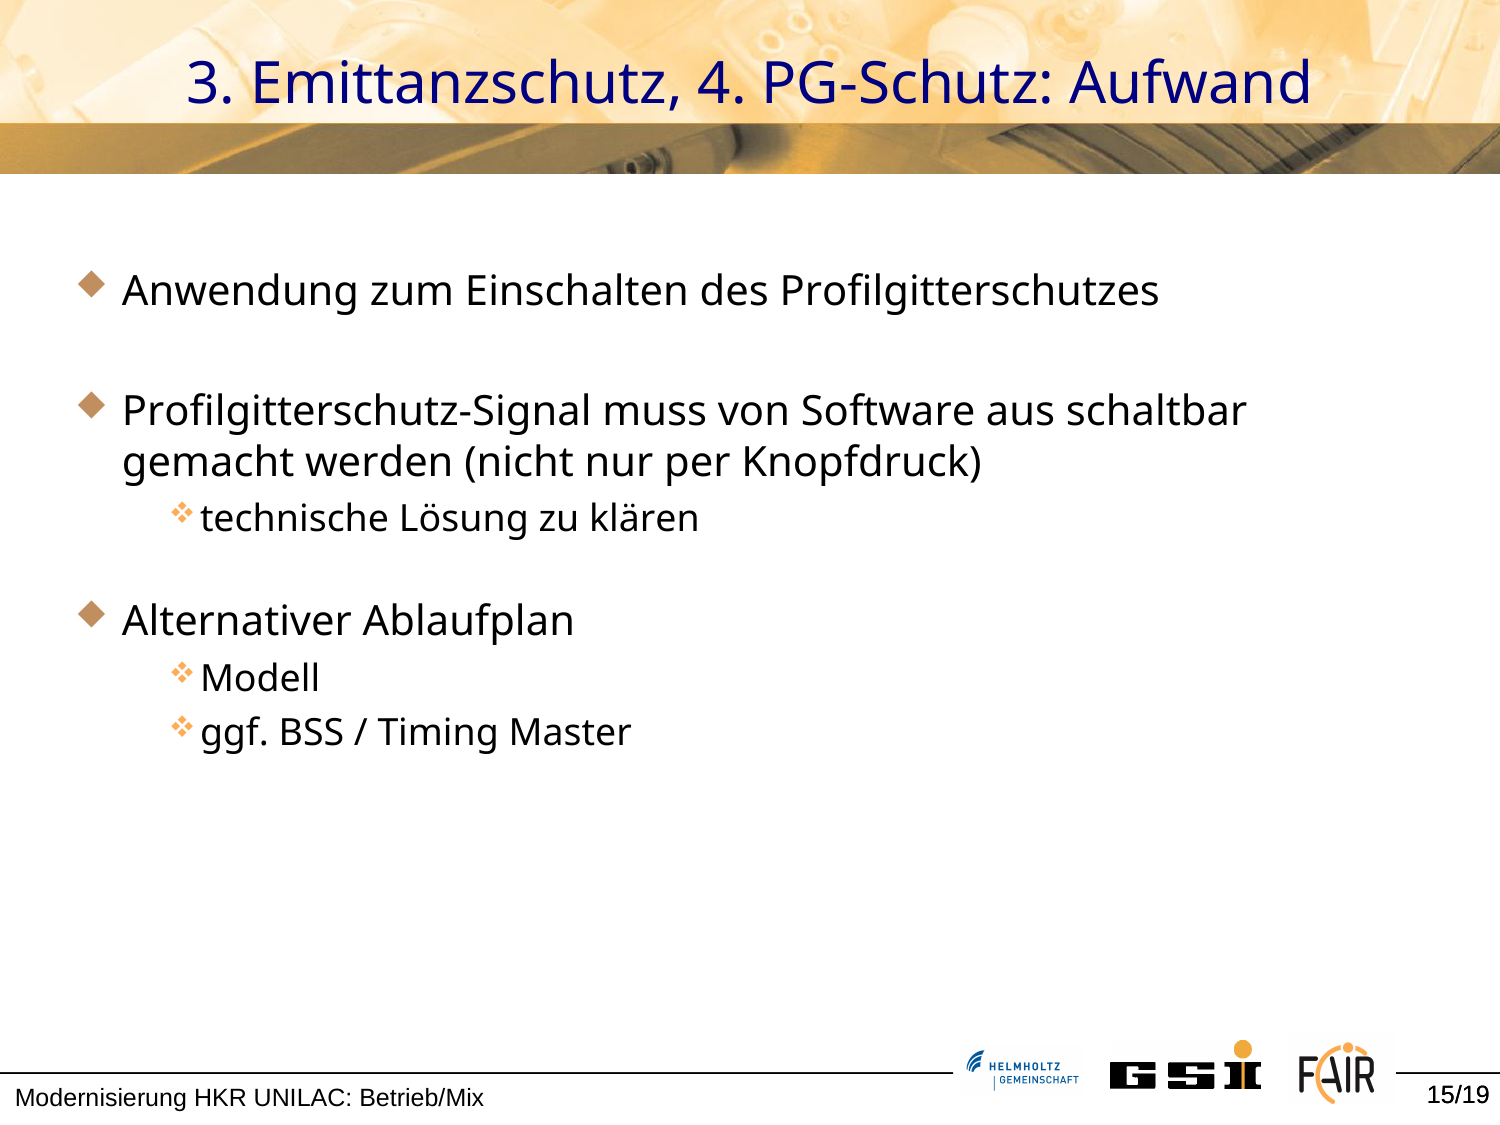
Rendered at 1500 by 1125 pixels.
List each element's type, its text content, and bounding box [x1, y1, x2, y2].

title 3. Emittanzschutz, 4. PG-Schutz: Aufwand [75, 0, 1425, 174]
picture [0, 0, 1500, 175]
picture [1287, 1034, 1396, 1106]
picture [960, 1046, 1084, 1095]
list Anwendung zum Einschalten des Profilgitterschutzes Profilgitterschutz-Signal muss von Software aus schaltbar gemacht werden (nicht nur per Knopfdruck) technische Lösung zu klären Alternativer Ablaufplan Modell ggf. BSS / Timing Master [75, 263, 1425, 1006]
picture [1110, 1040, 1261, 1089]
